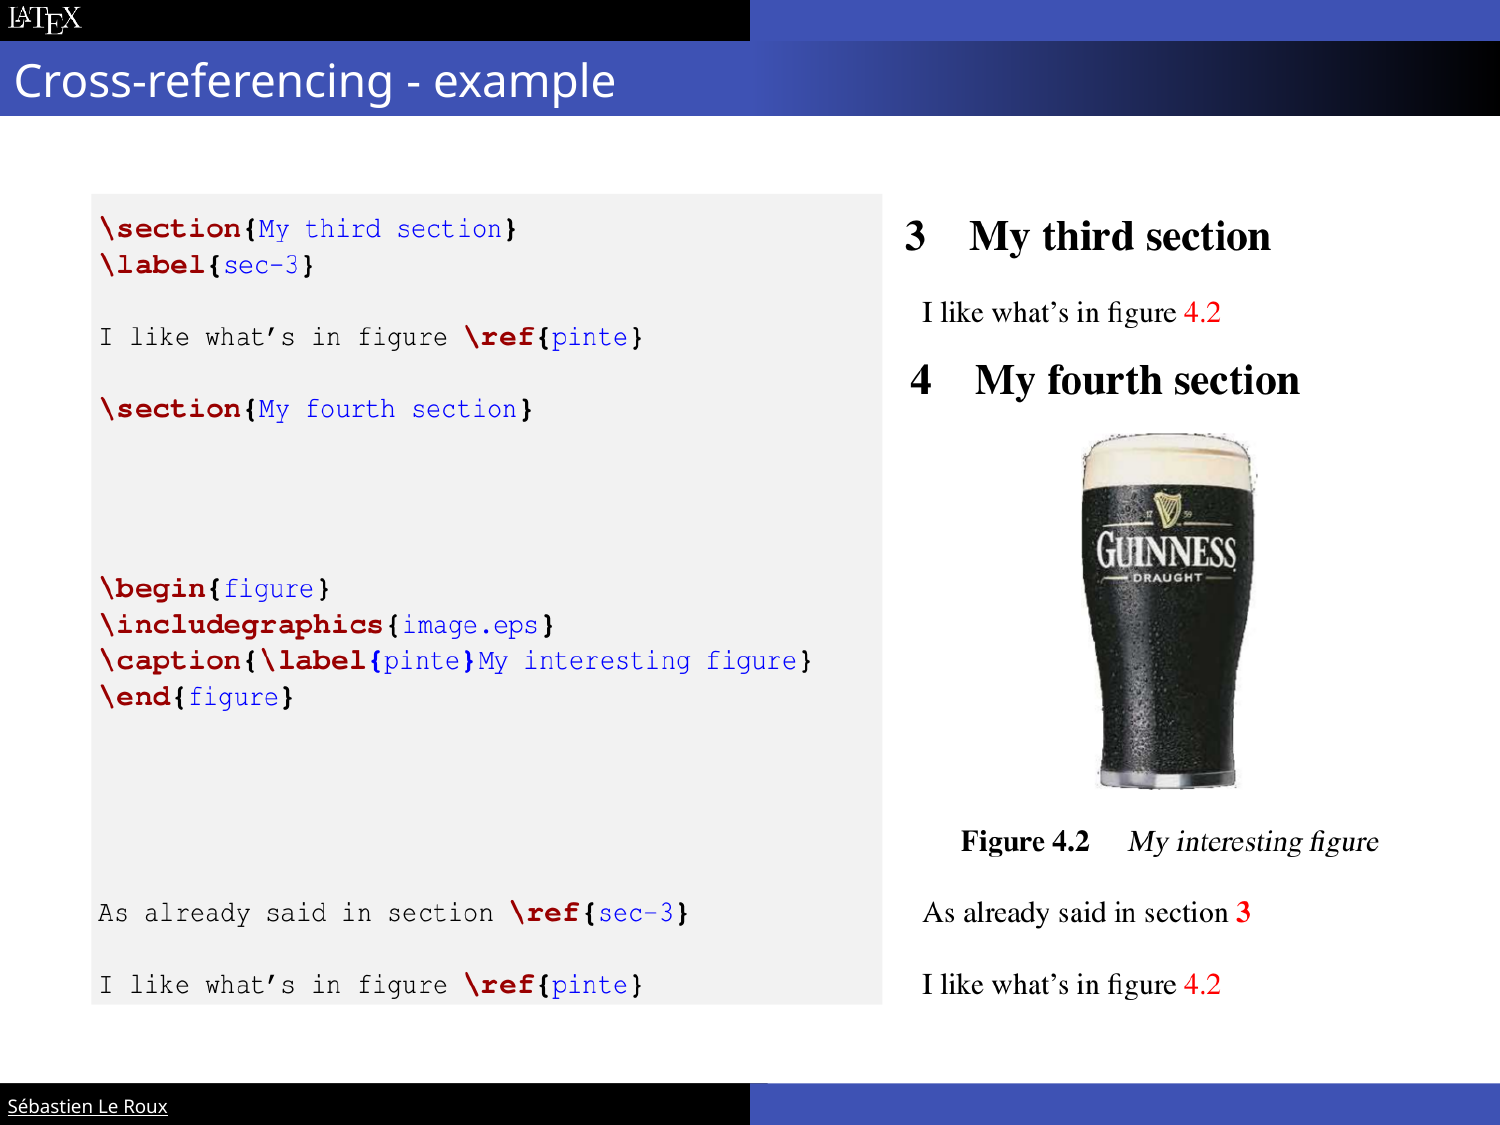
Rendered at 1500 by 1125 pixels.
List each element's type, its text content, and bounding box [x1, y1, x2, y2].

picture [5, 3, 84, 37]
title Cross-referencing - example [0, 41, 1500, 116]
picture [82, 184, 1404, 1014]
